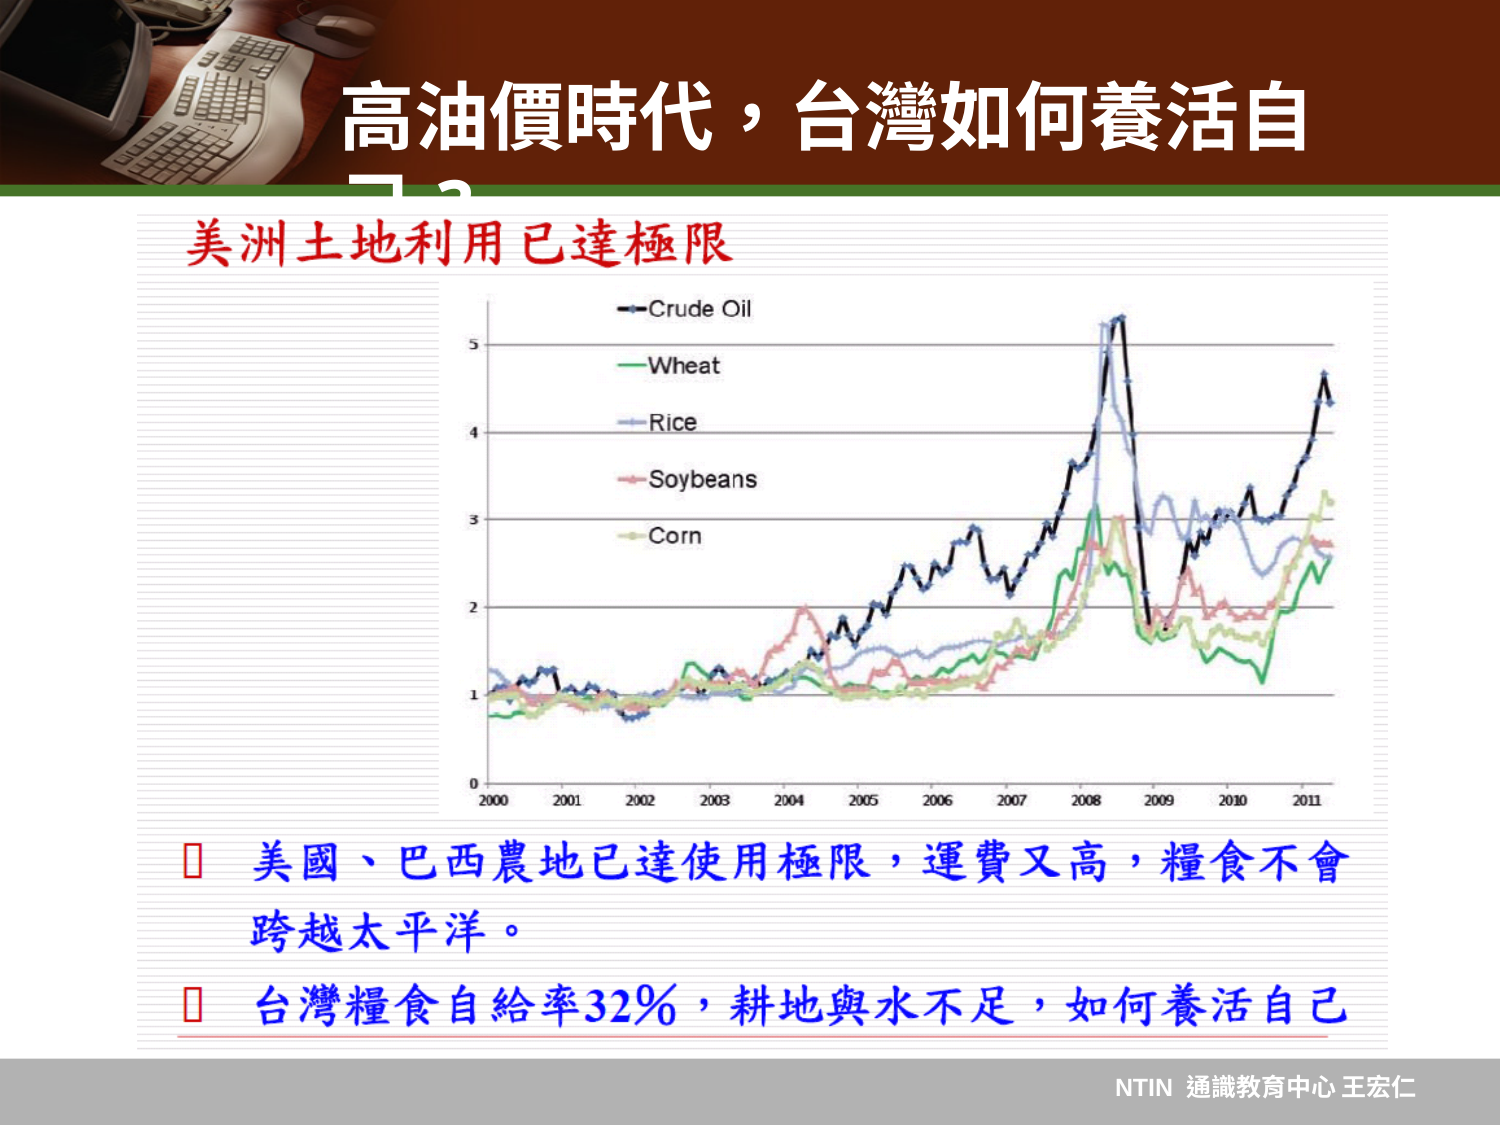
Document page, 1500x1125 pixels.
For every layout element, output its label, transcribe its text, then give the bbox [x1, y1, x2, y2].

picture [0, 0, 1500, 184]
chart [137, 212, 1388, 1052]
text_box NTIN 通識教育中心 王宏仁 [962, 1063, 1438, 1114]
title 高油價時代，台灣如何養活自己? [324, 62, 1450, 155]
